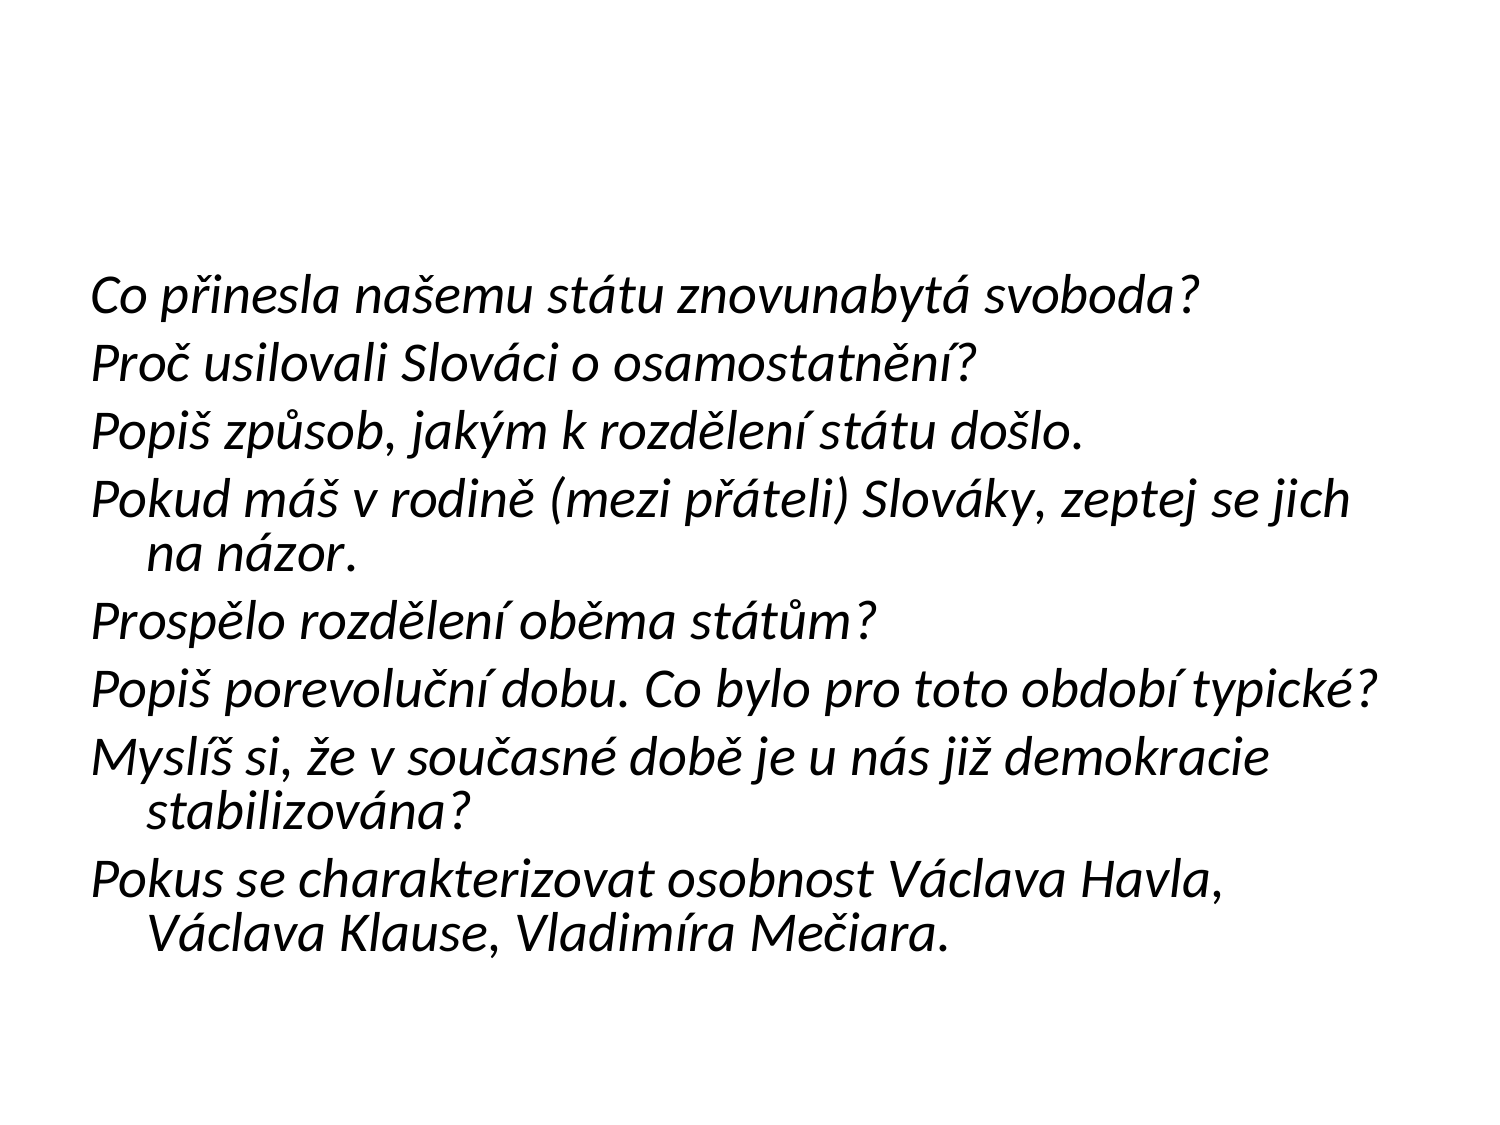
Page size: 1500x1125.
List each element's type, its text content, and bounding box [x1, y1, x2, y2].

list Co přinesla našemu státu znovunabytá svoboda? Proč usilovali Slováci o osamostatnění? Popiš způsob, jakým k rozdělení státu došlo. Pokud máš v rodině (mezi přáteli) Slováky, zeptej se jich na názor. Prospělo rozdělení oběma státům? Popiš porevoluční dobu. Co bylo pro toto období typické? Myslíš si, že v současné době je u nás již demokracie stabilizována? Pokus se charakterizovat osobnost Václava Havla, Václava Klause, Vladimíra Mečiara. [75, 262, 1426, 1006]
